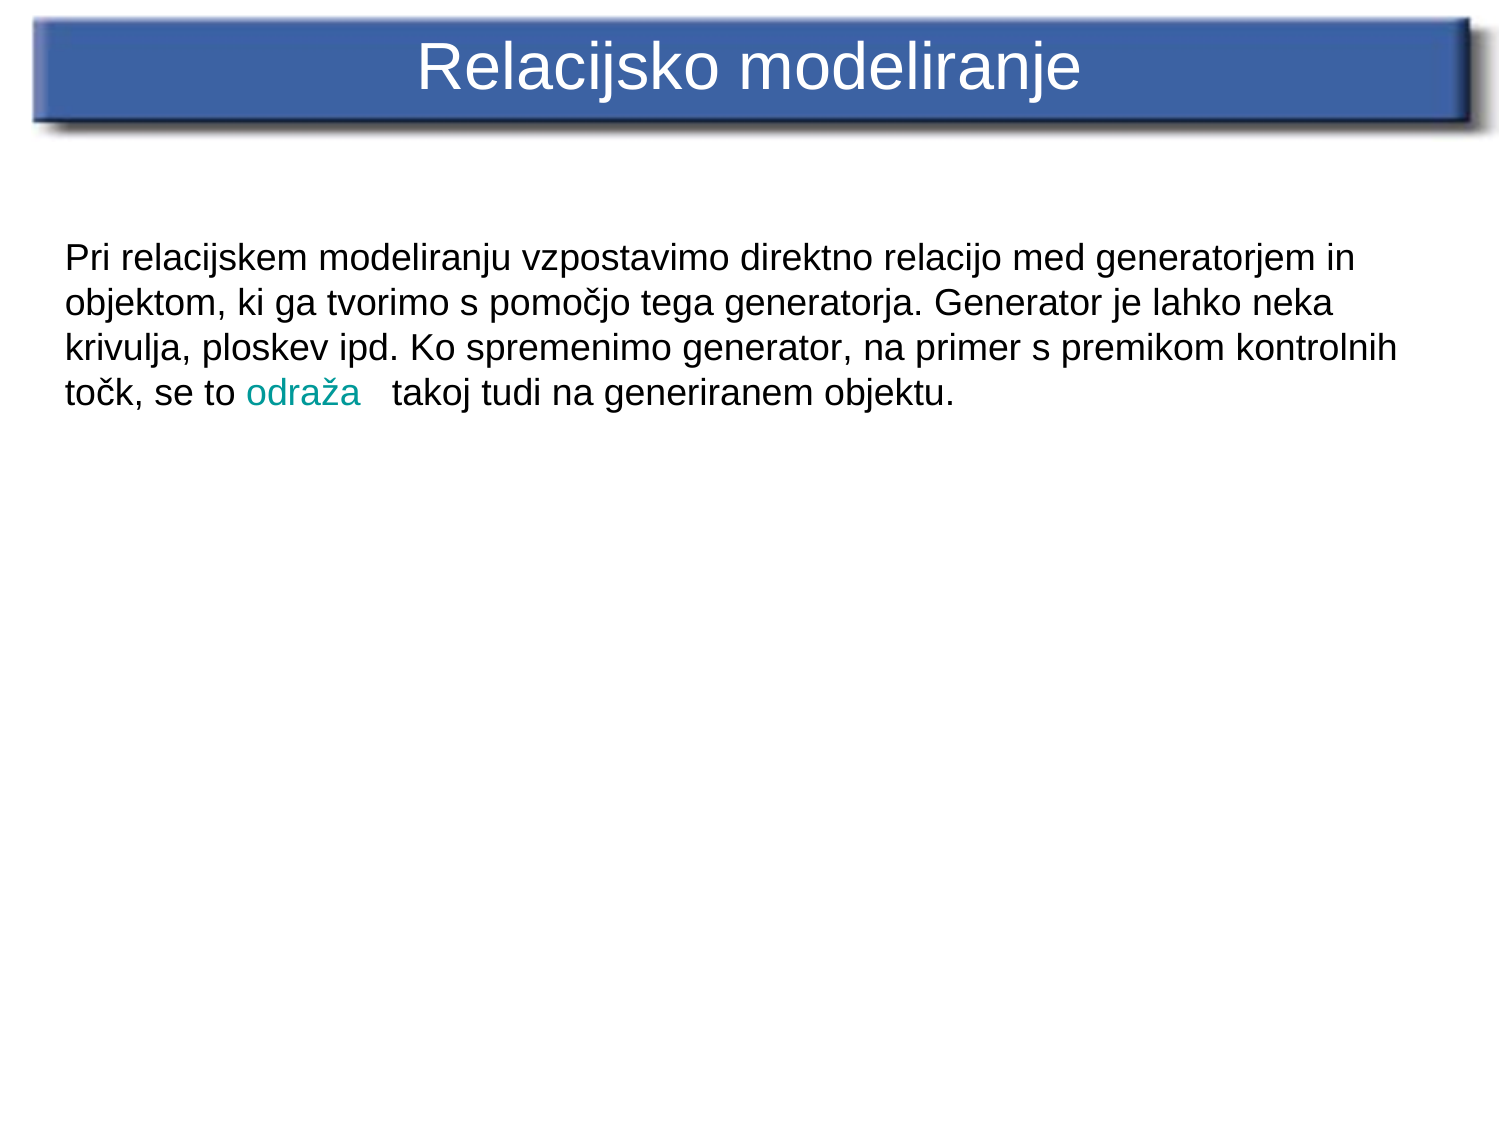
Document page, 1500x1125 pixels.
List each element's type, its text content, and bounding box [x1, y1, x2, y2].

text_box Pri relacijskem modeliranju vzpostavimo direktno relacijo med generatorjem in objektom, ki ga tvorimo s pomočjo tega generatorja. Generator je lahko neka krivulja, ploskev ipd. Ko spremenimo generator, na primer s premikom kontrolnih točk, se to odraža takoj tudi na generiranem objektu. [50, 224, 1463, 466]
title Relacijsko modeliranje [0, 12, 1500, 114]
picture [31, 114, 1499, 142]
